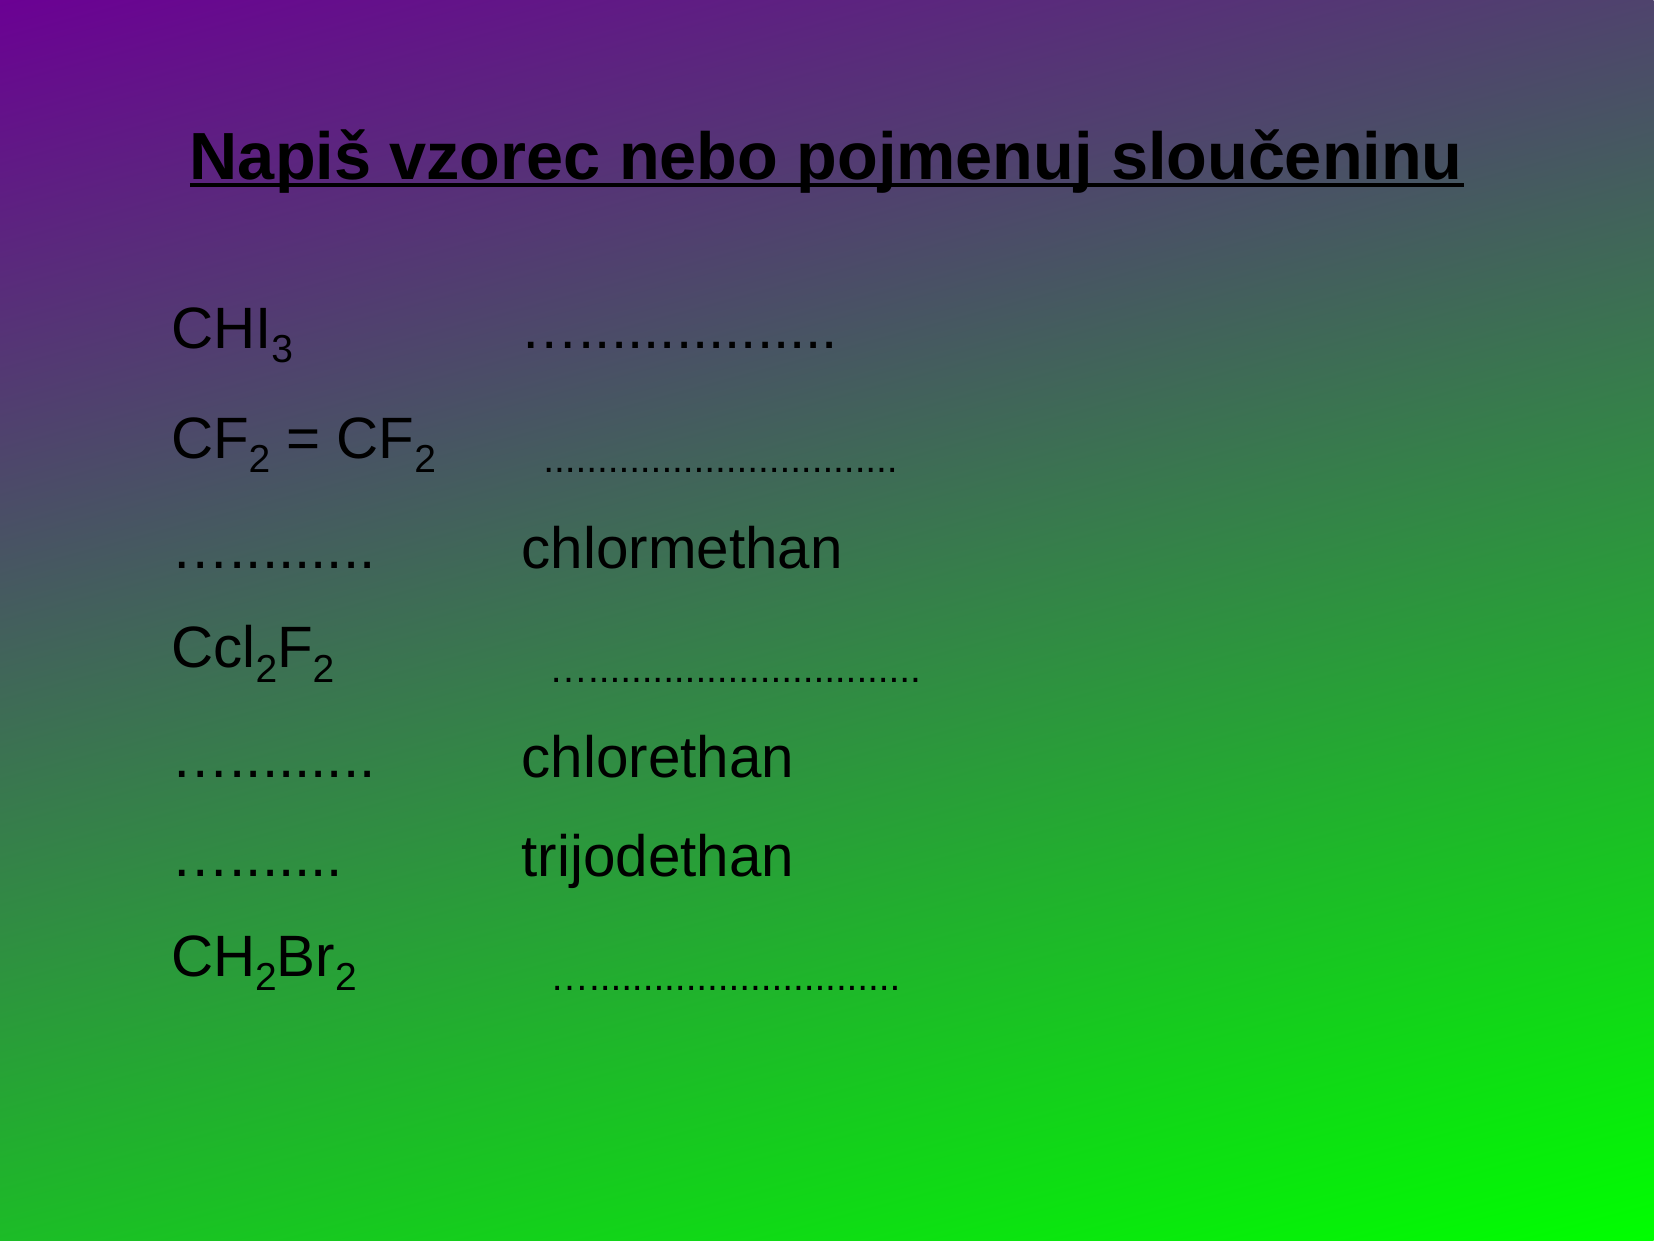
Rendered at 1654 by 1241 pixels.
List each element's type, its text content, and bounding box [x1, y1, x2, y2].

title Napiš vzorec nebo pojmenuj sloučeninu [82, 49, 1571, 257]
list CHI3 …................ CF2 = CF2 ................................. …......... chlormethan Ccl2F2 …............................... …......... chlorethan …....... trijodethan CH2Br2 …............................. [82, 290, 1300, 1109]
